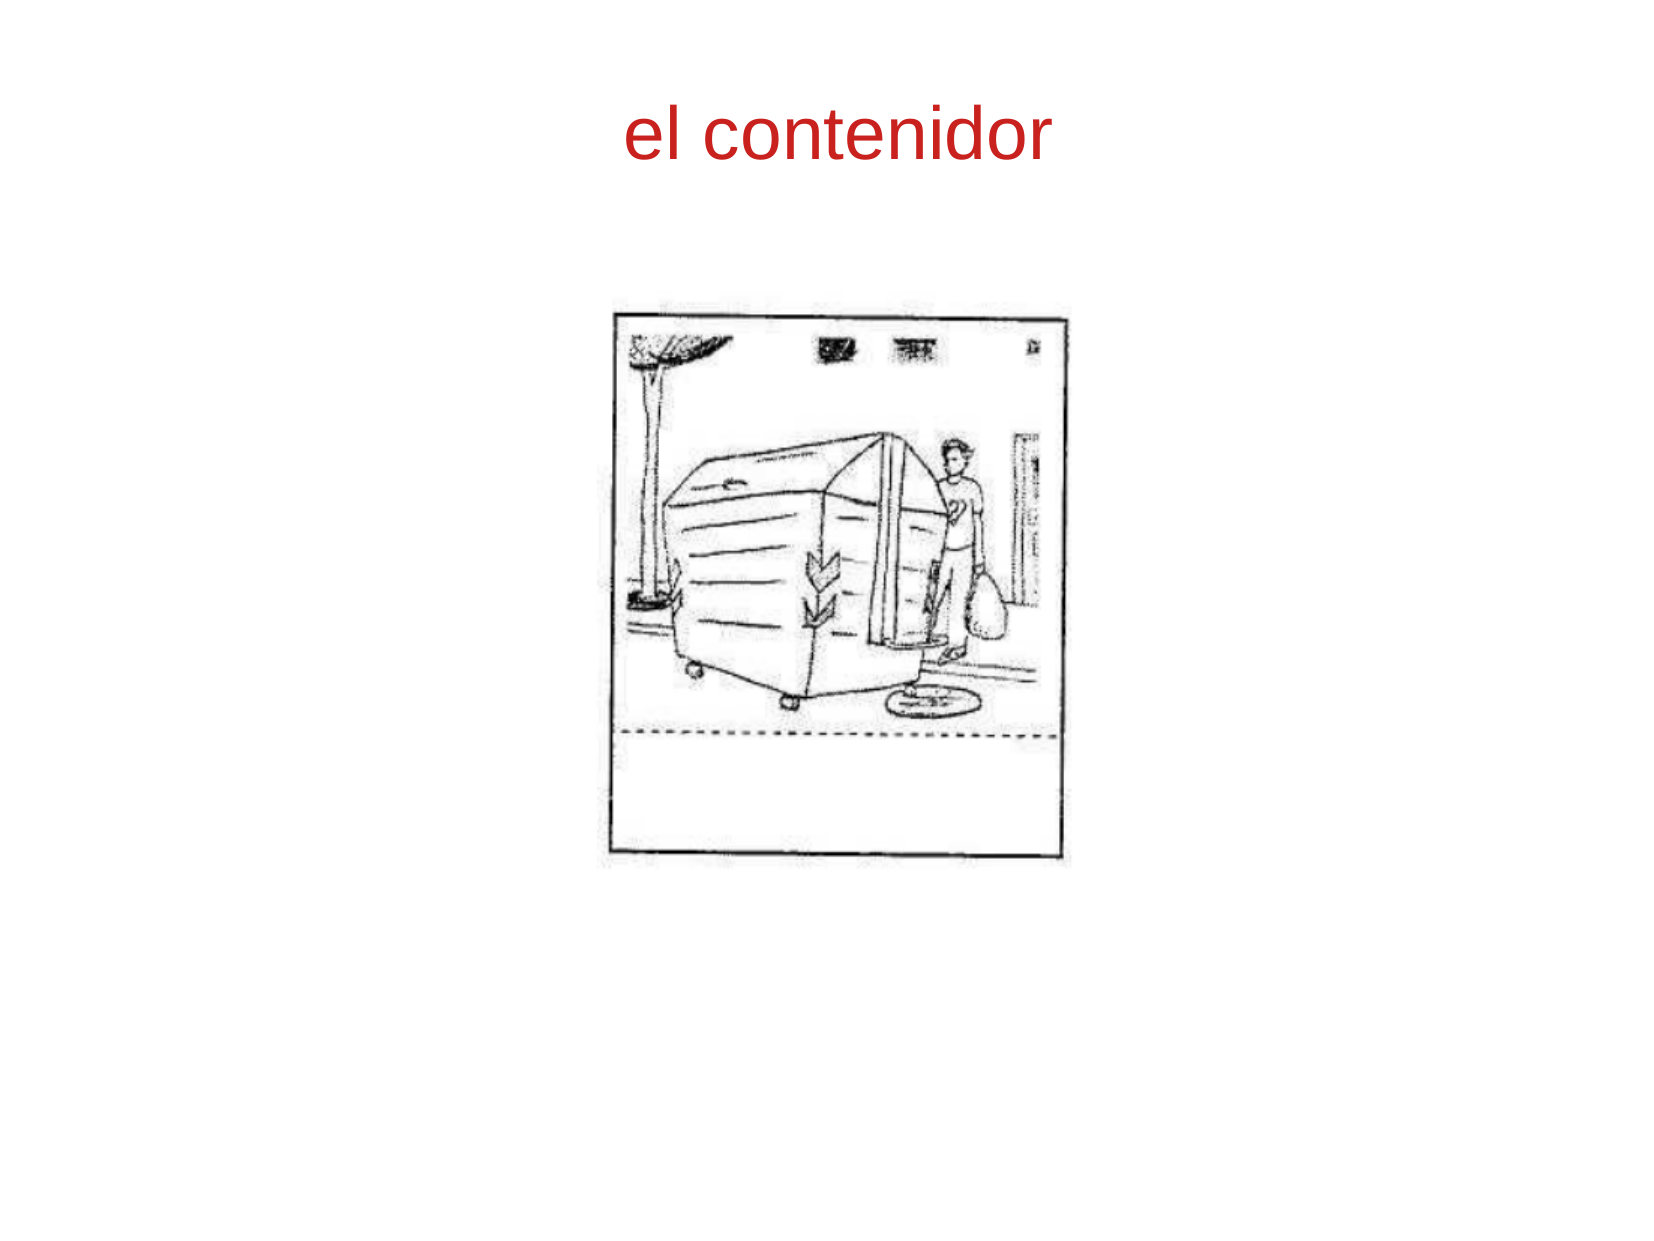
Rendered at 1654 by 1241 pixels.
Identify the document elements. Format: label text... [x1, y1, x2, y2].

picture [581, 291, 1094, 873]
text_box el contenidor [389, 58, 1288, 201]
